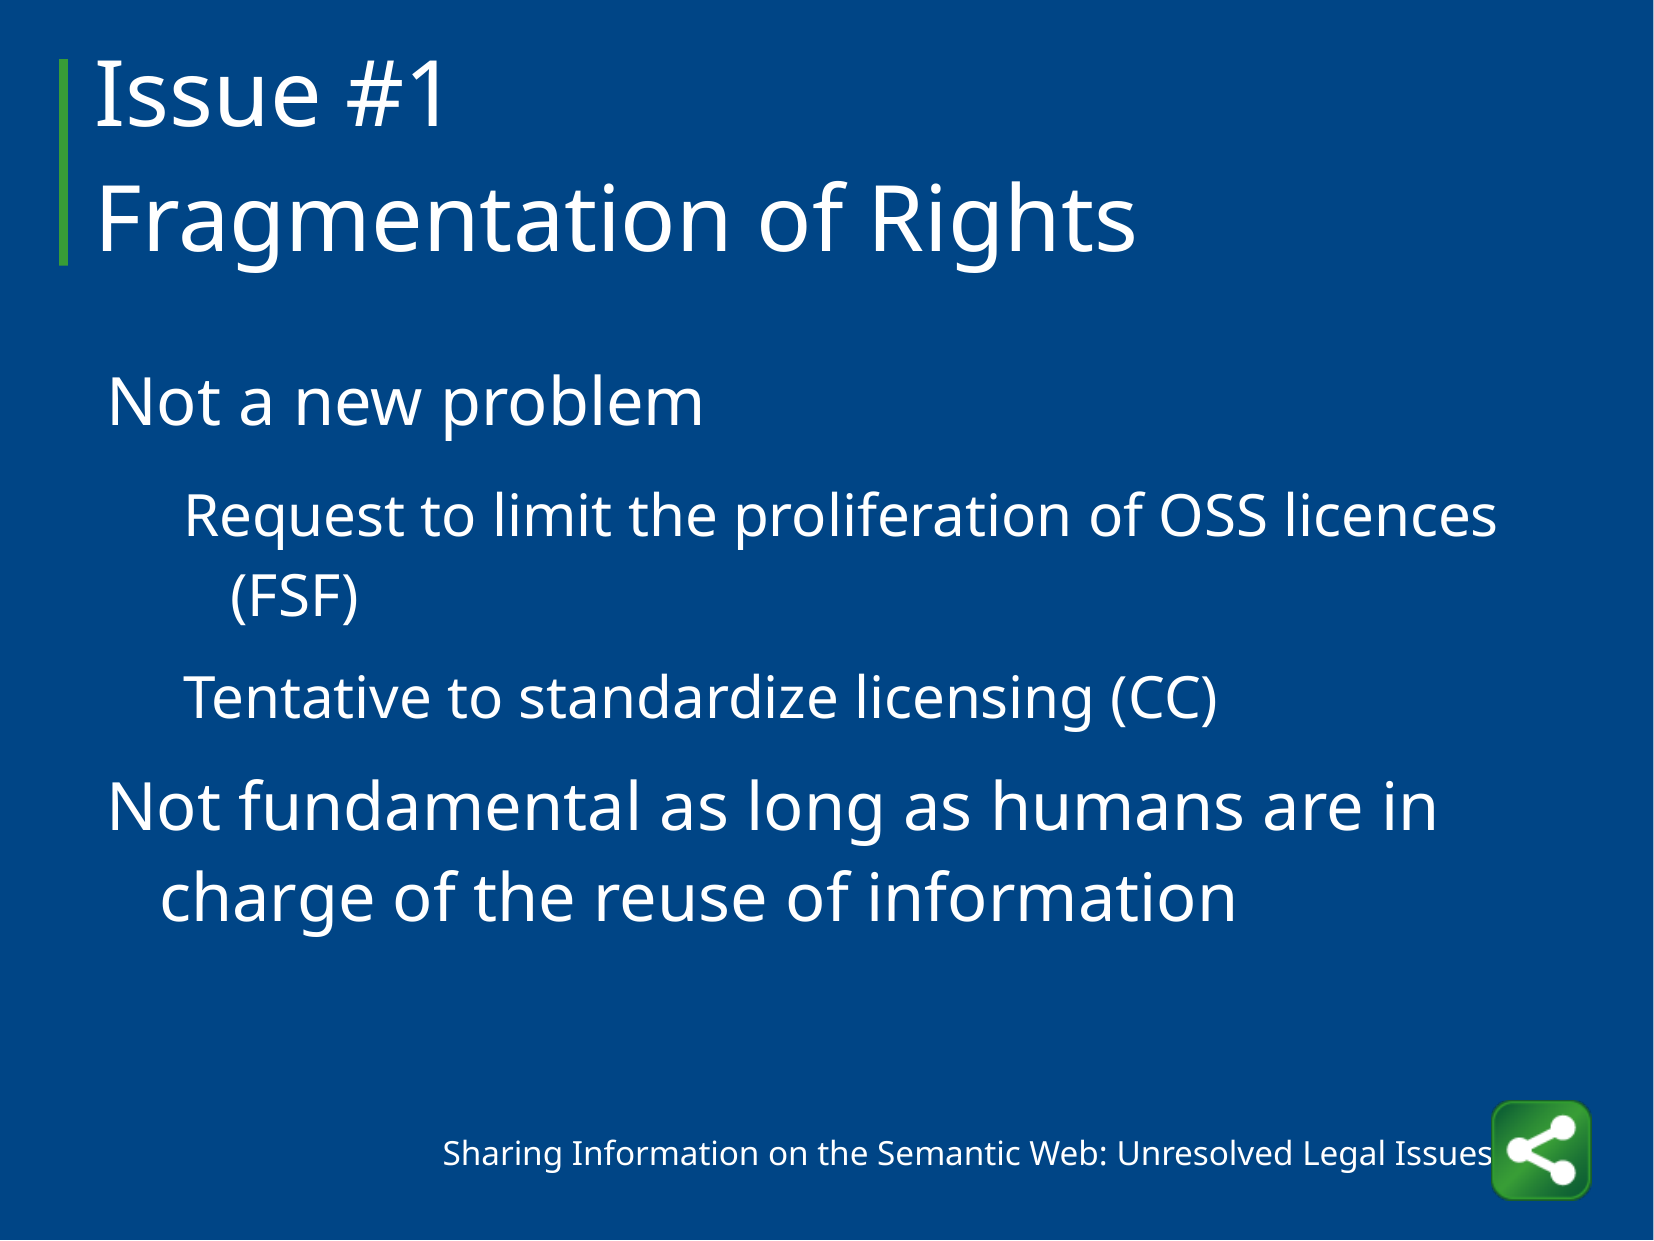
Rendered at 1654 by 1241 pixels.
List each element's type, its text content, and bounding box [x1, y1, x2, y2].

list Not a new problem Request to limit the proliferation of OSS licences (FSF) Tentative to standardize licensing (CC) Not fundamental as long as humans are in charge of the reuse of information [88, 354, 1577, 1078]
title Issue #1 Fragmentation of Rights [94, 41, 1577, 265]
picture [1491, 1100, 1592, 1201]
